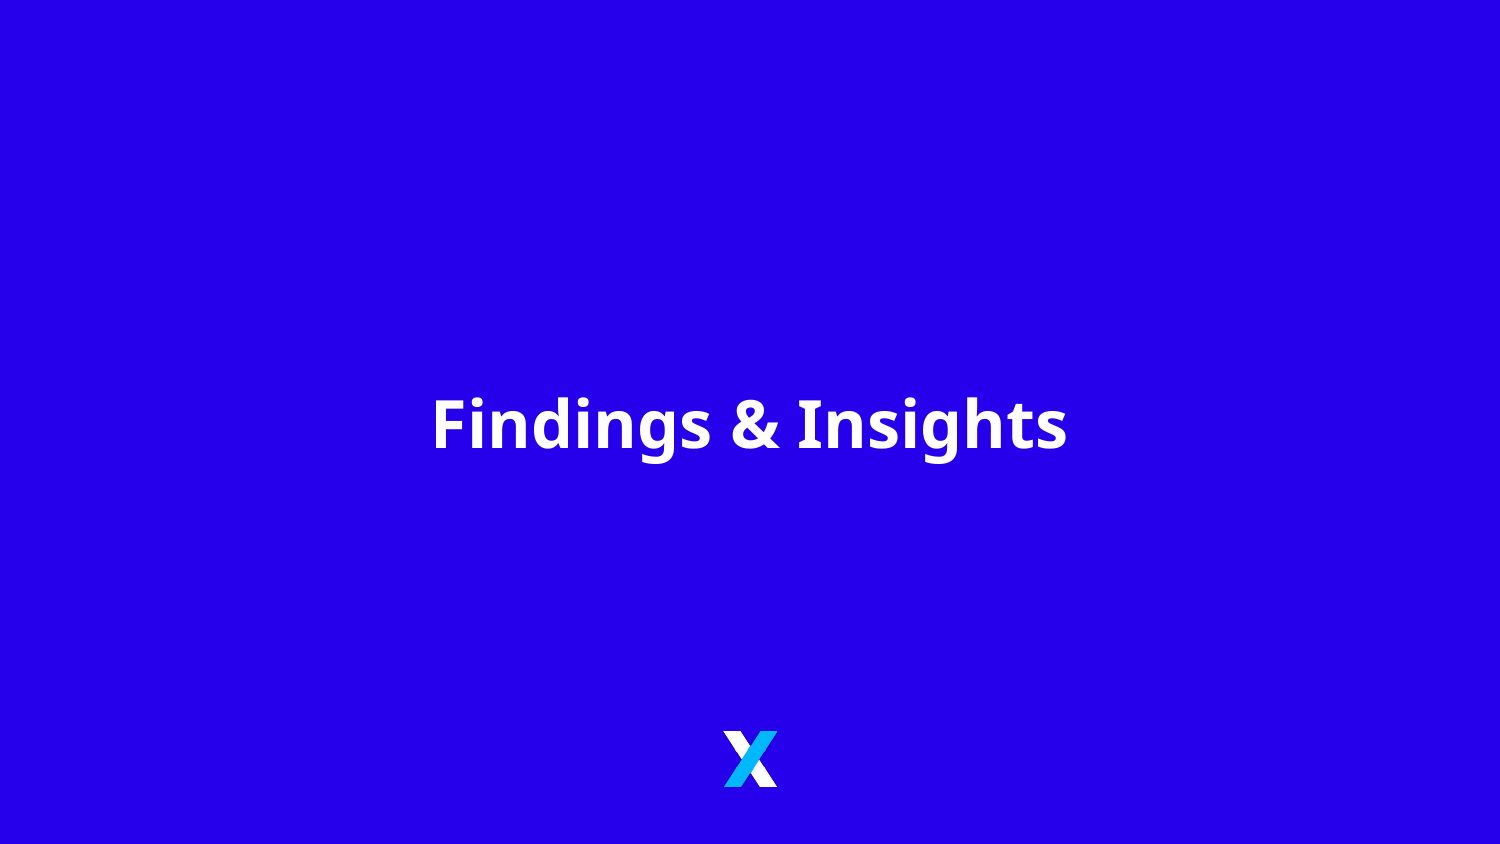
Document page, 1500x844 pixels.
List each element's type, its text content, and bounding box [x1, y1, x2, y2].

picture [743, 733, 778, 787]
picture [722, 731, 759, 787]
title Findings & Insights [138, 352, 1362, 491]
